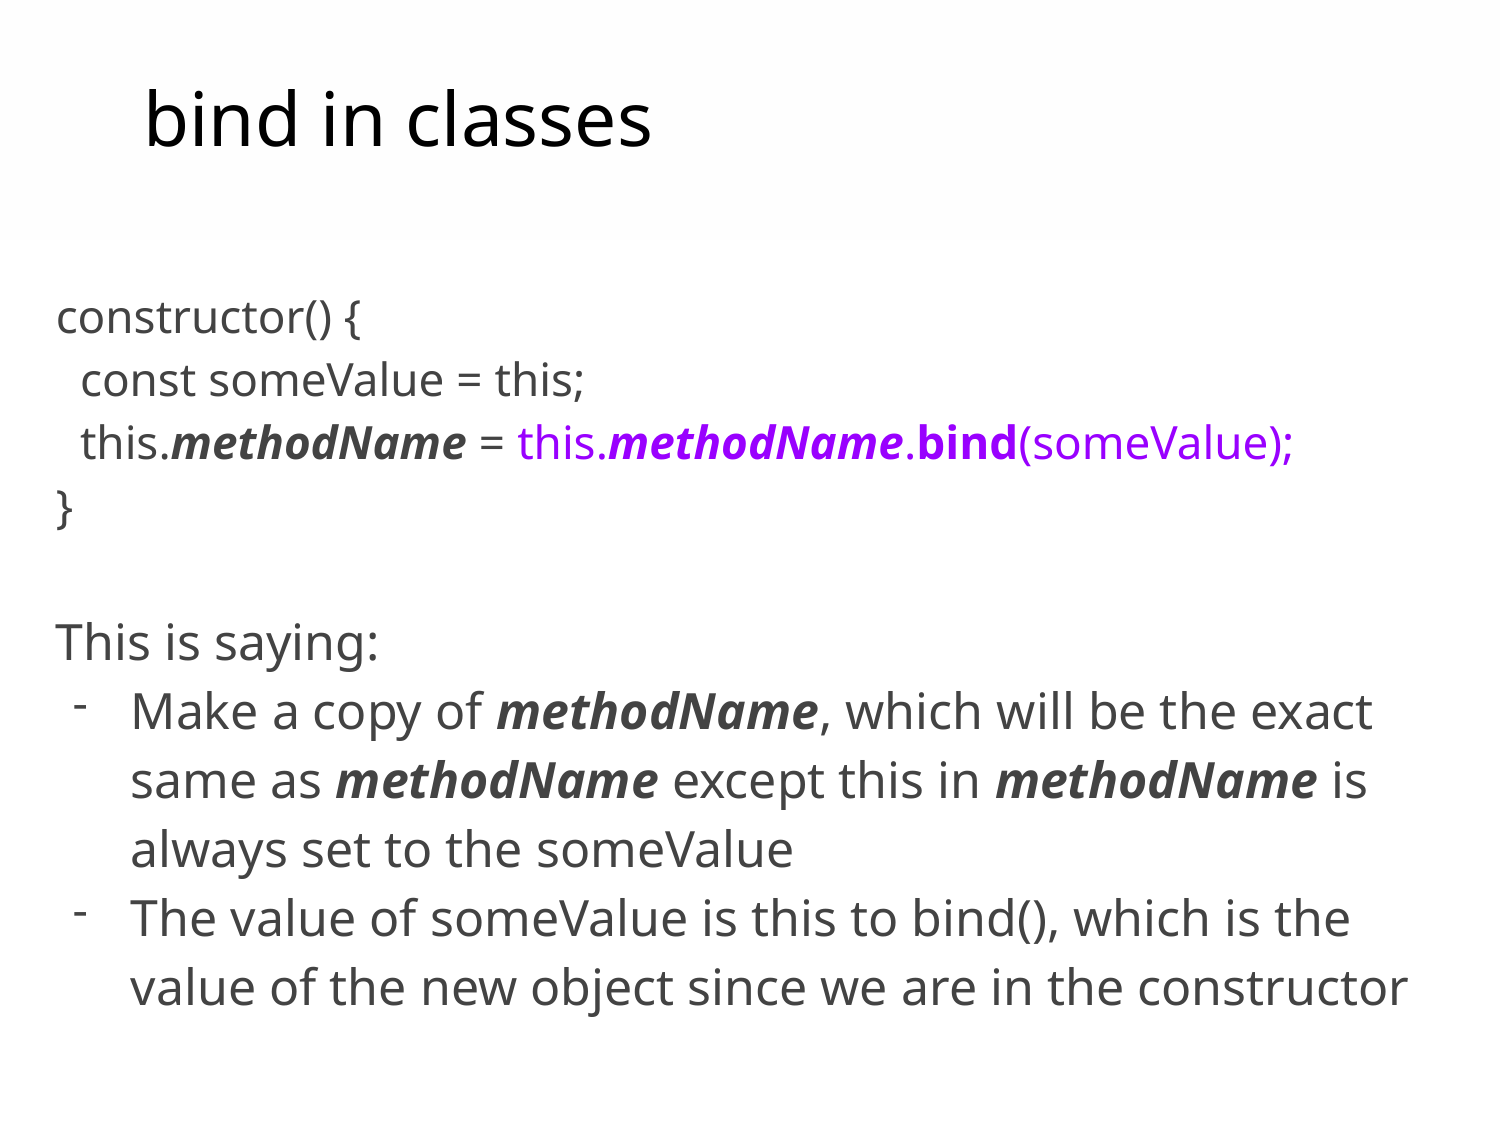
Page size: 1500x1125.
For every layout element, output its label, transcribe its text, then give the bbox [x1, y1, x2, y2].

title bind in classes [128, 56, 1372, 183]
list constructor() { const someValue = this; this.methodName = this.methodName.bind(someValue); } This is saying: Make a copy of methodName, which will be the exact same as methodName except this in methodName is always set to the someValue The value of someValue is this to bind(), which is the value of the new object since we are in the constructor [40, 264, 1474, 811]
